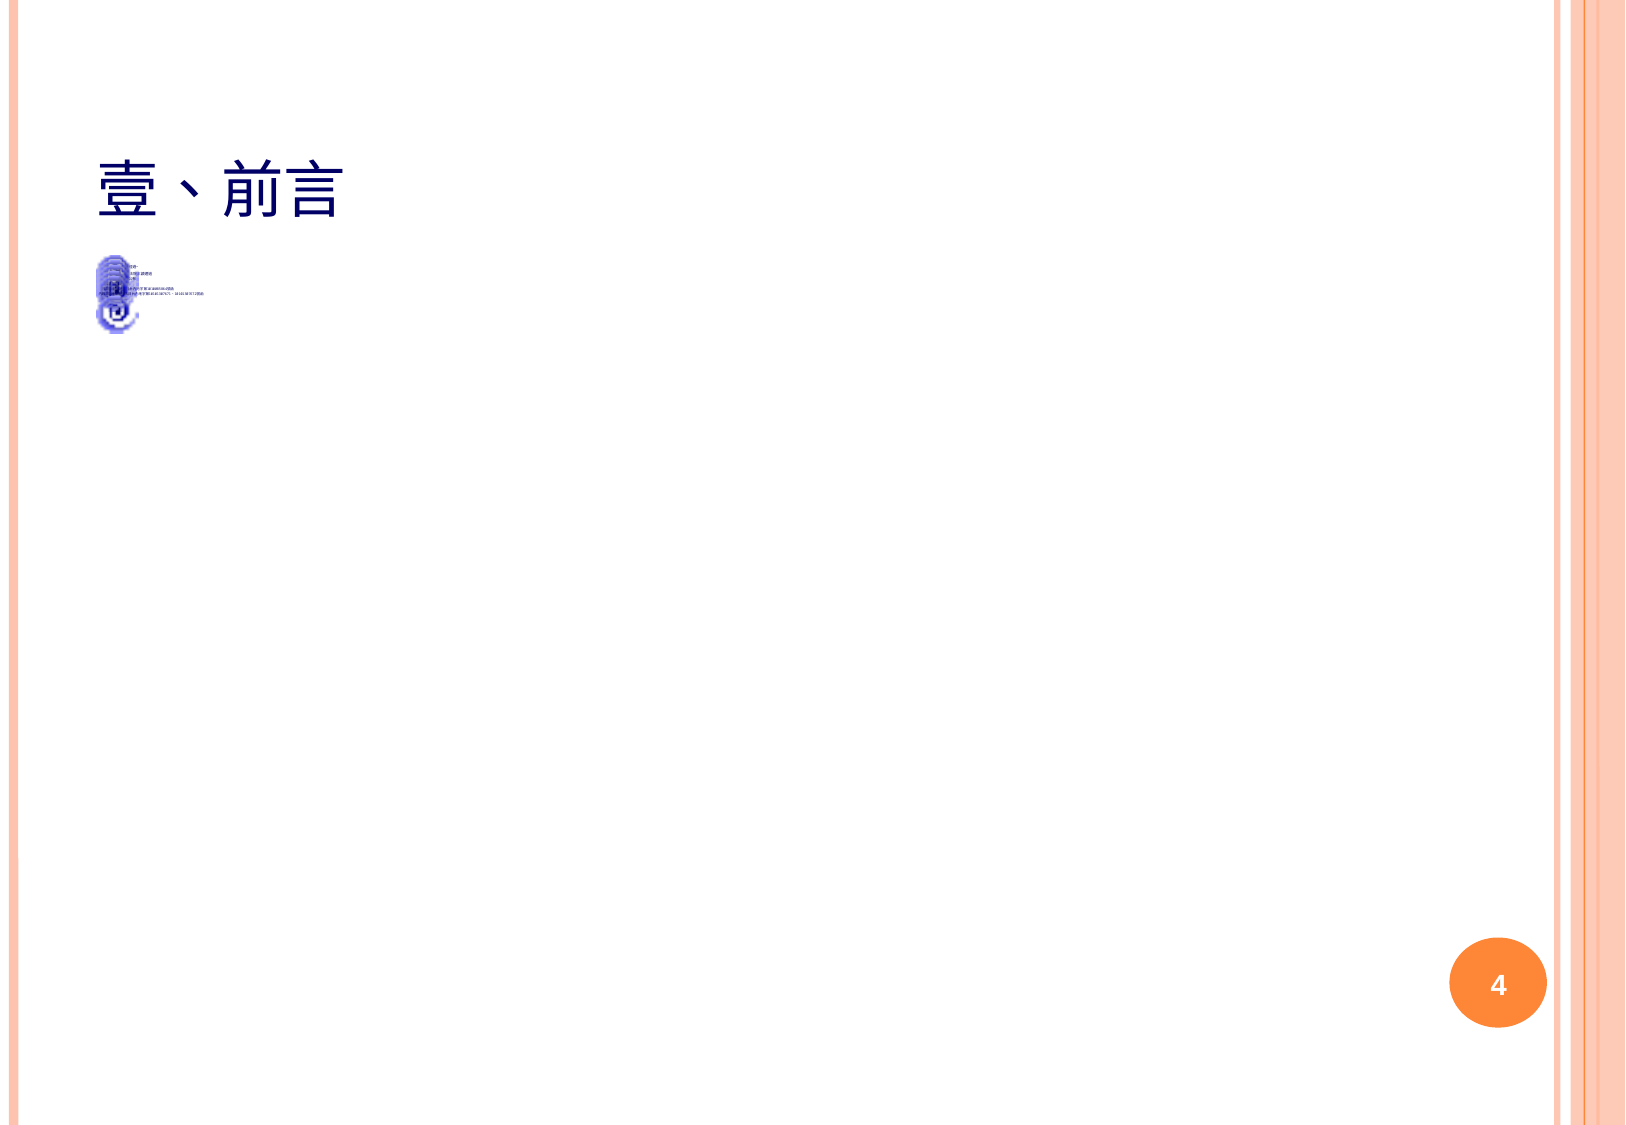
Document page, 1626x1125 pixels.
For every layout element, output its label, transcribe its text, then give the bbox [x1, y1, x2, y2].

title 壹、前言 [56, 66, 1575, 184]
text_box [1444, 940, 1553, 1027]
list 土地徵收條例修正經過~ 100年12月13日立法院三讀通過 101年1月4日總統公布 101年1月6日施行 內政部101年2月2日台內地字第1010085864號函 內政部101年3月15日台內地字第10101307671、10101307672號函 [32, 184, 1581, 1071]
